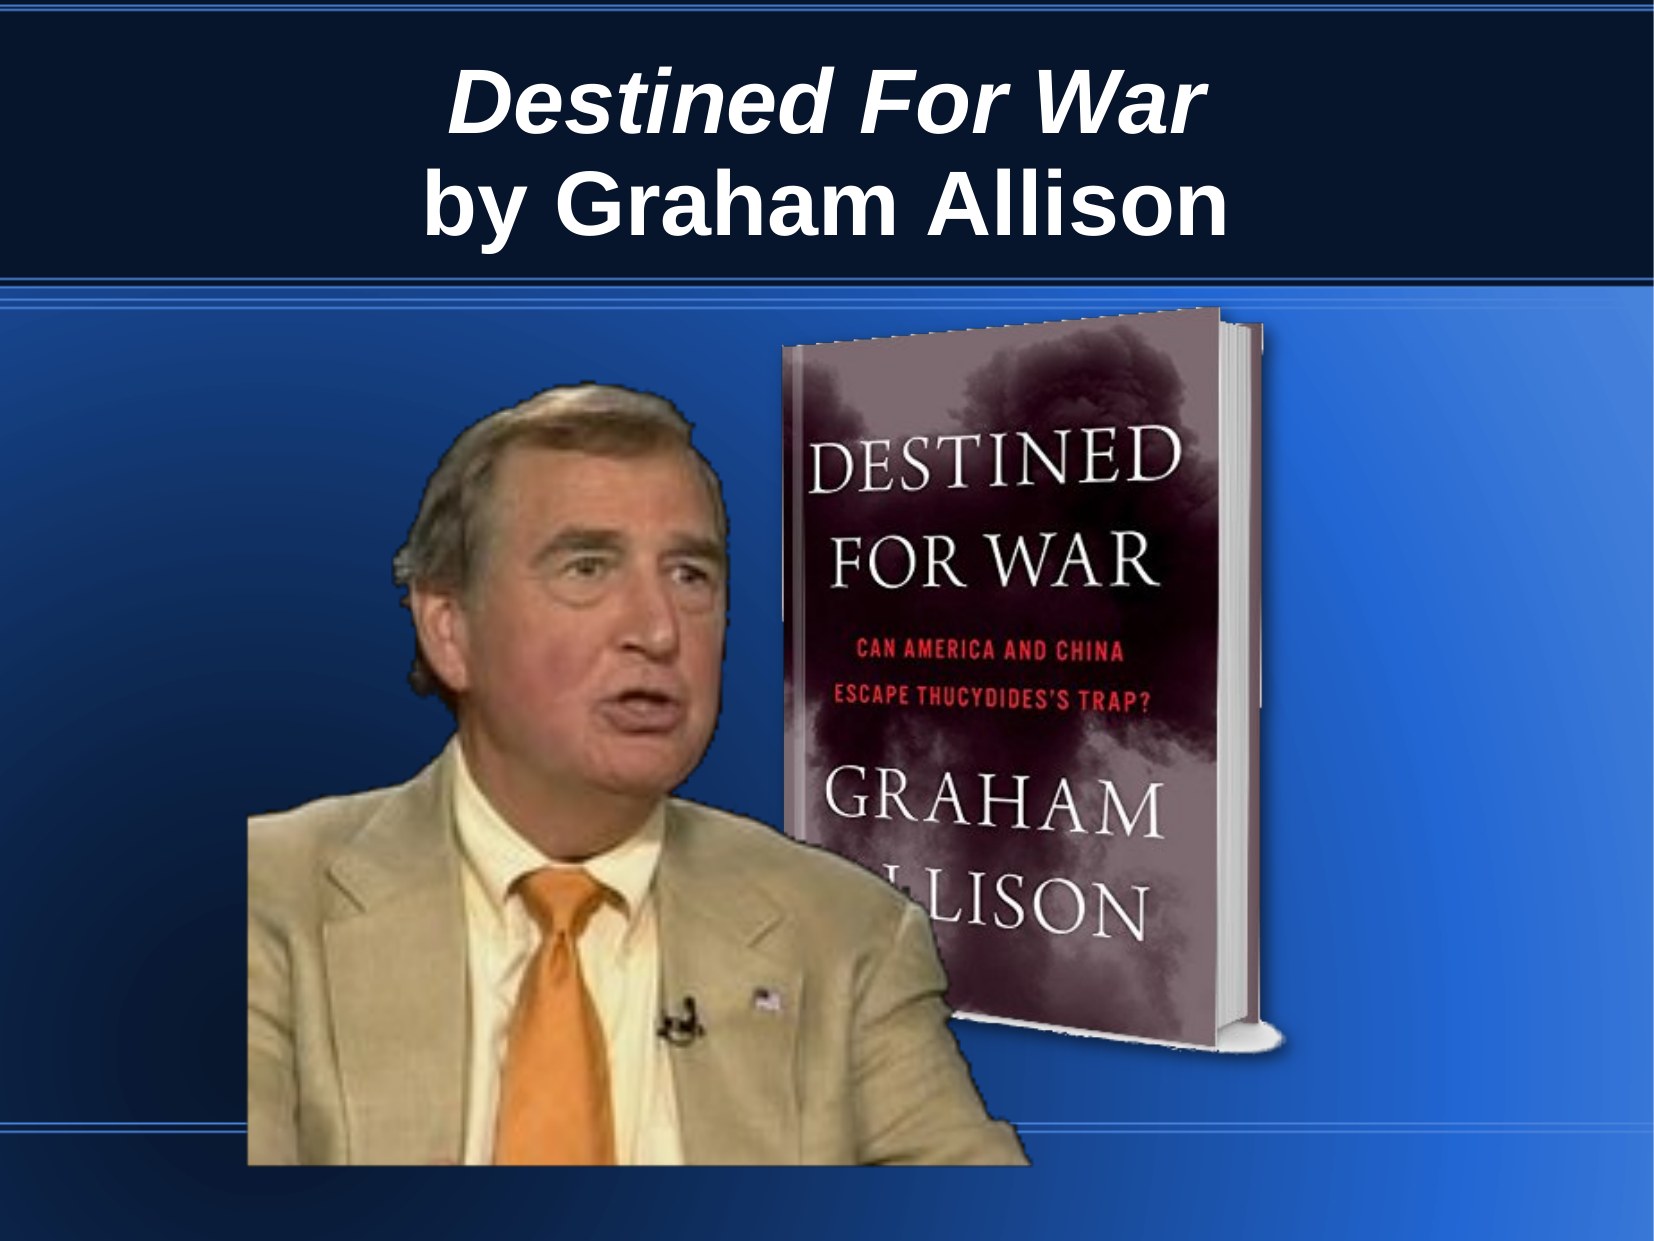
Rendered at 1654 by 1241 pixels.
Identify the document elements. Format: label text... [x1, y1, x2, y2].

picture [0, 0, 1654, 1241]
title Destined For War by Graham Allison [82, 49, 1571, 257]
